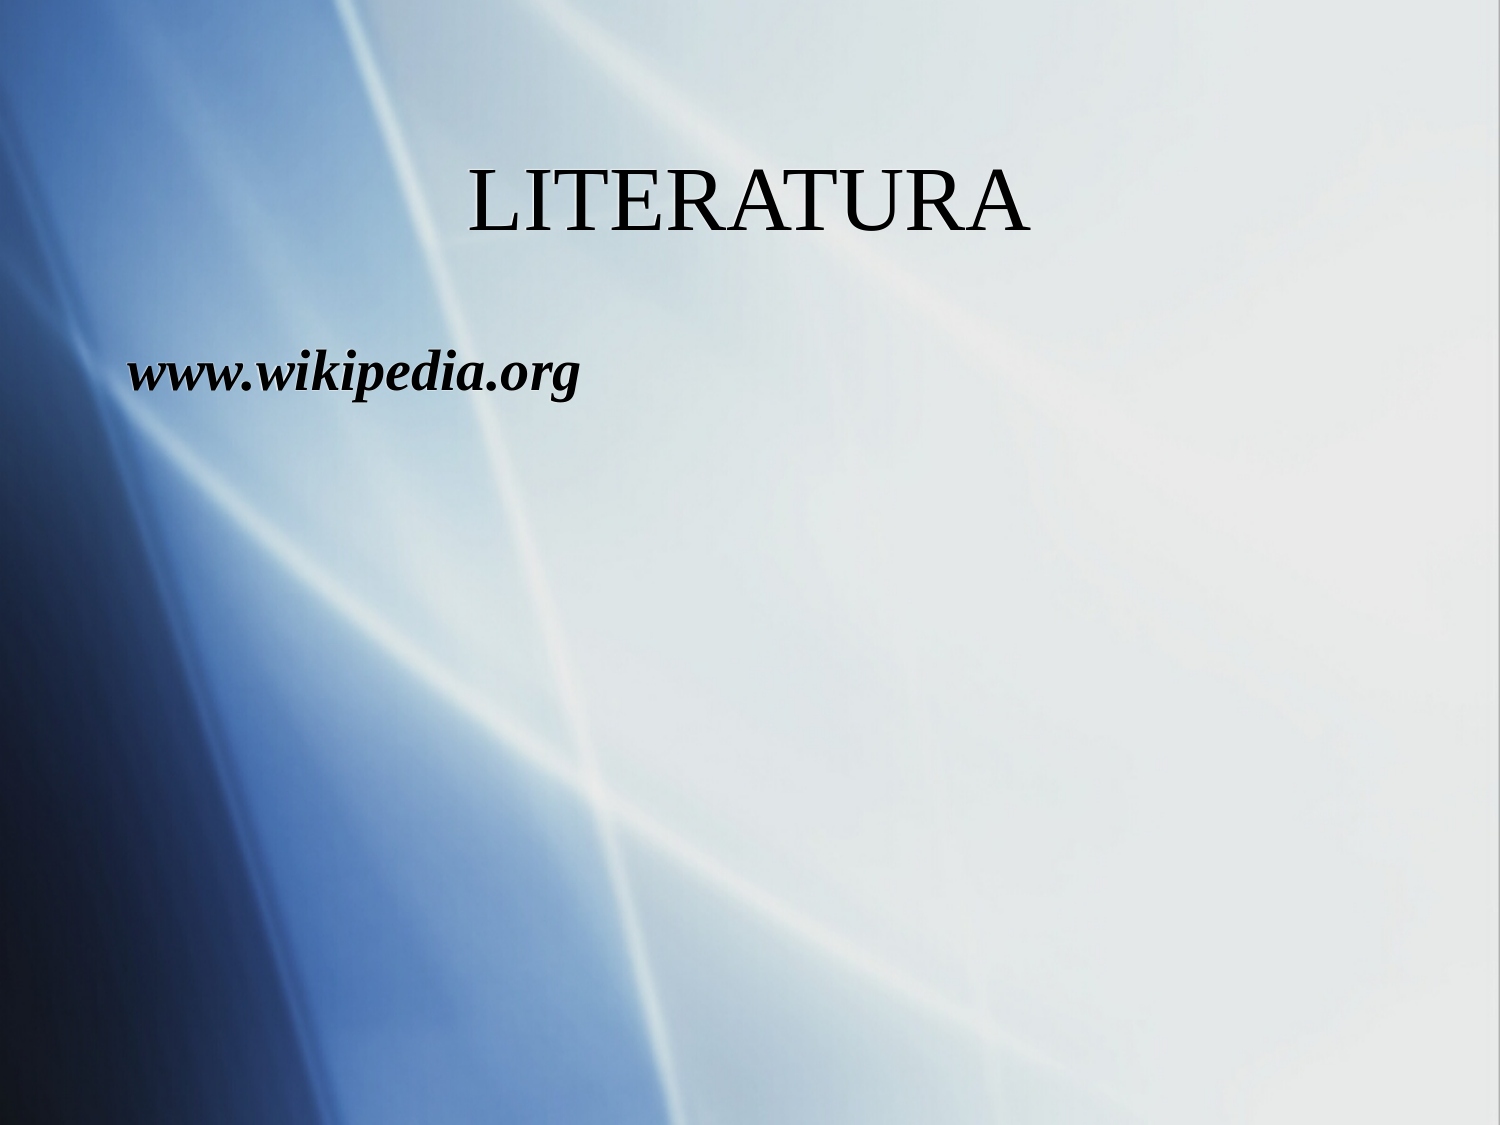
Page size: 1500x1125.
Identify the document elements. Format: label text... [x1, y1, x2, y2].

list www.wikipedia.org [112, 324, 1388, 413]
picture [0, 0, 1500, 1125]
title LITERATURA [112, 99, 1388, 288]
